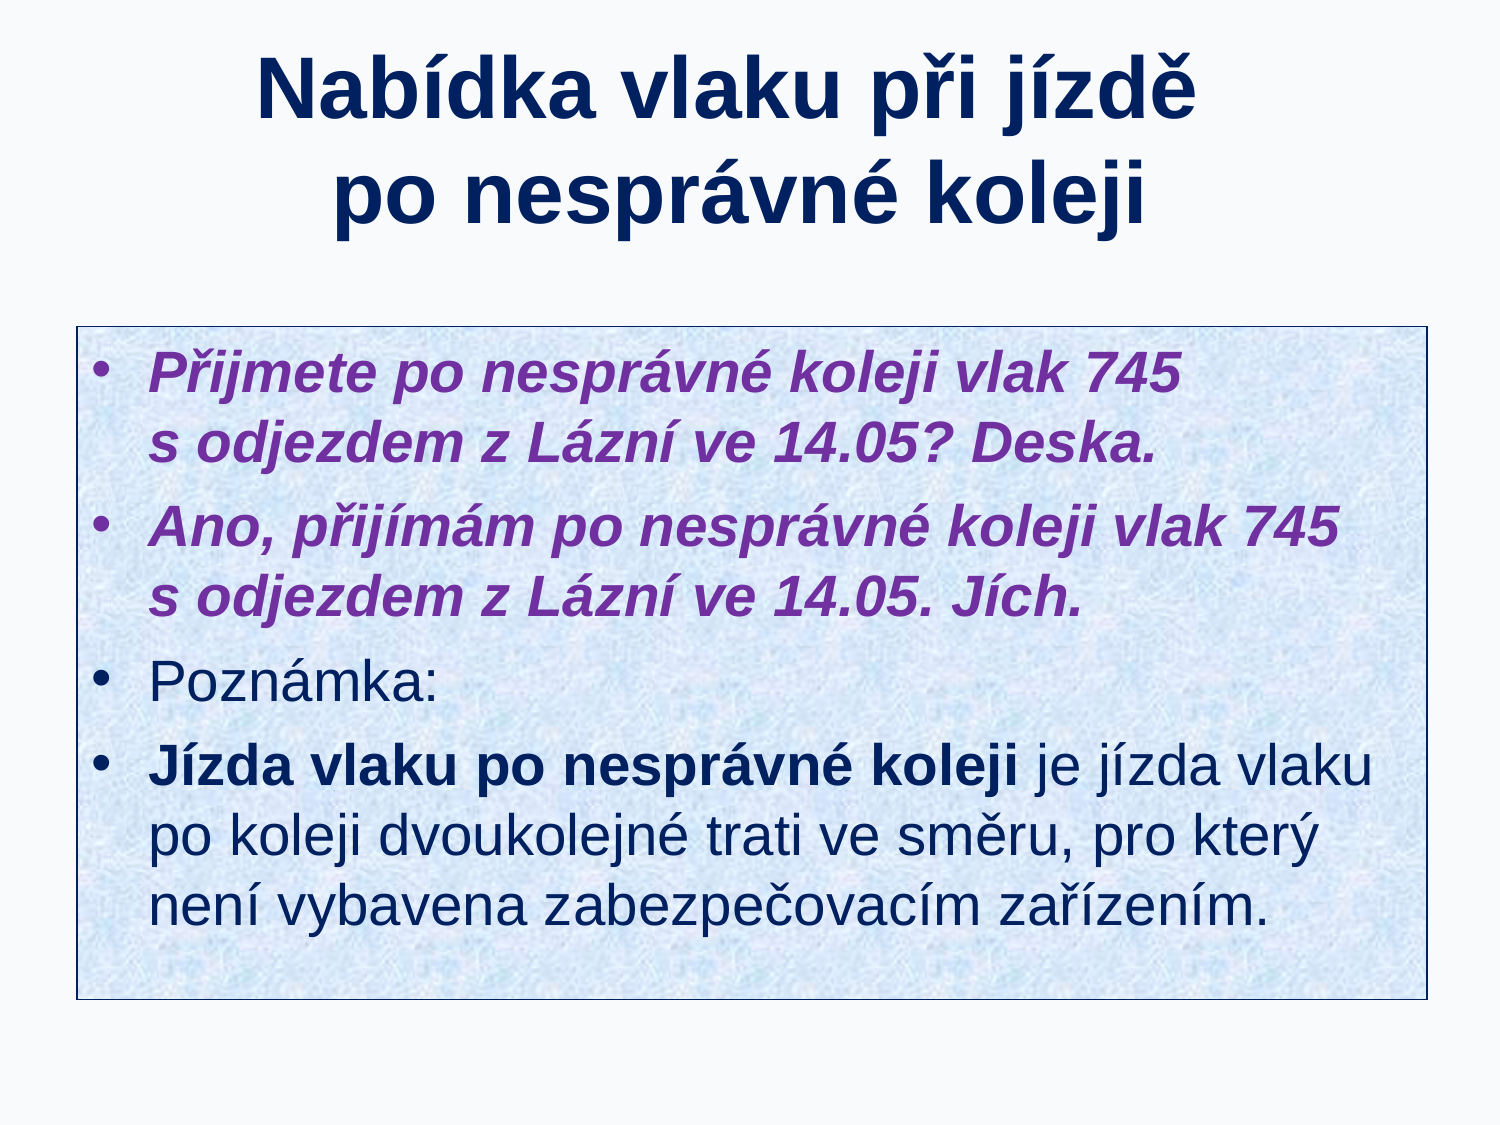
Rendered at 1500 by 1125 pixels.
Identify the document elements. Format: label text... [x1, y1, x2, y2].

title Nabídka vlaku při jízdě po nesprávné koleji [64, 23, 1415, 249]
list Přijmete po nesprávné koleji vlak 745 s odjezdem z Lázní ve 14.05? Deska. Ano, přijímám po nesprávné koleji vlak 745 s odjezdem z Lázní ve 14.05. Jích. Poznámka: Jízda vlaku po nesprávné koleji je jízda vlaku po koleji dvoukolejné trati ve směru, pro který není vybavena zabezpečovacím zařízením. [76, 326, 1427, 1000]
